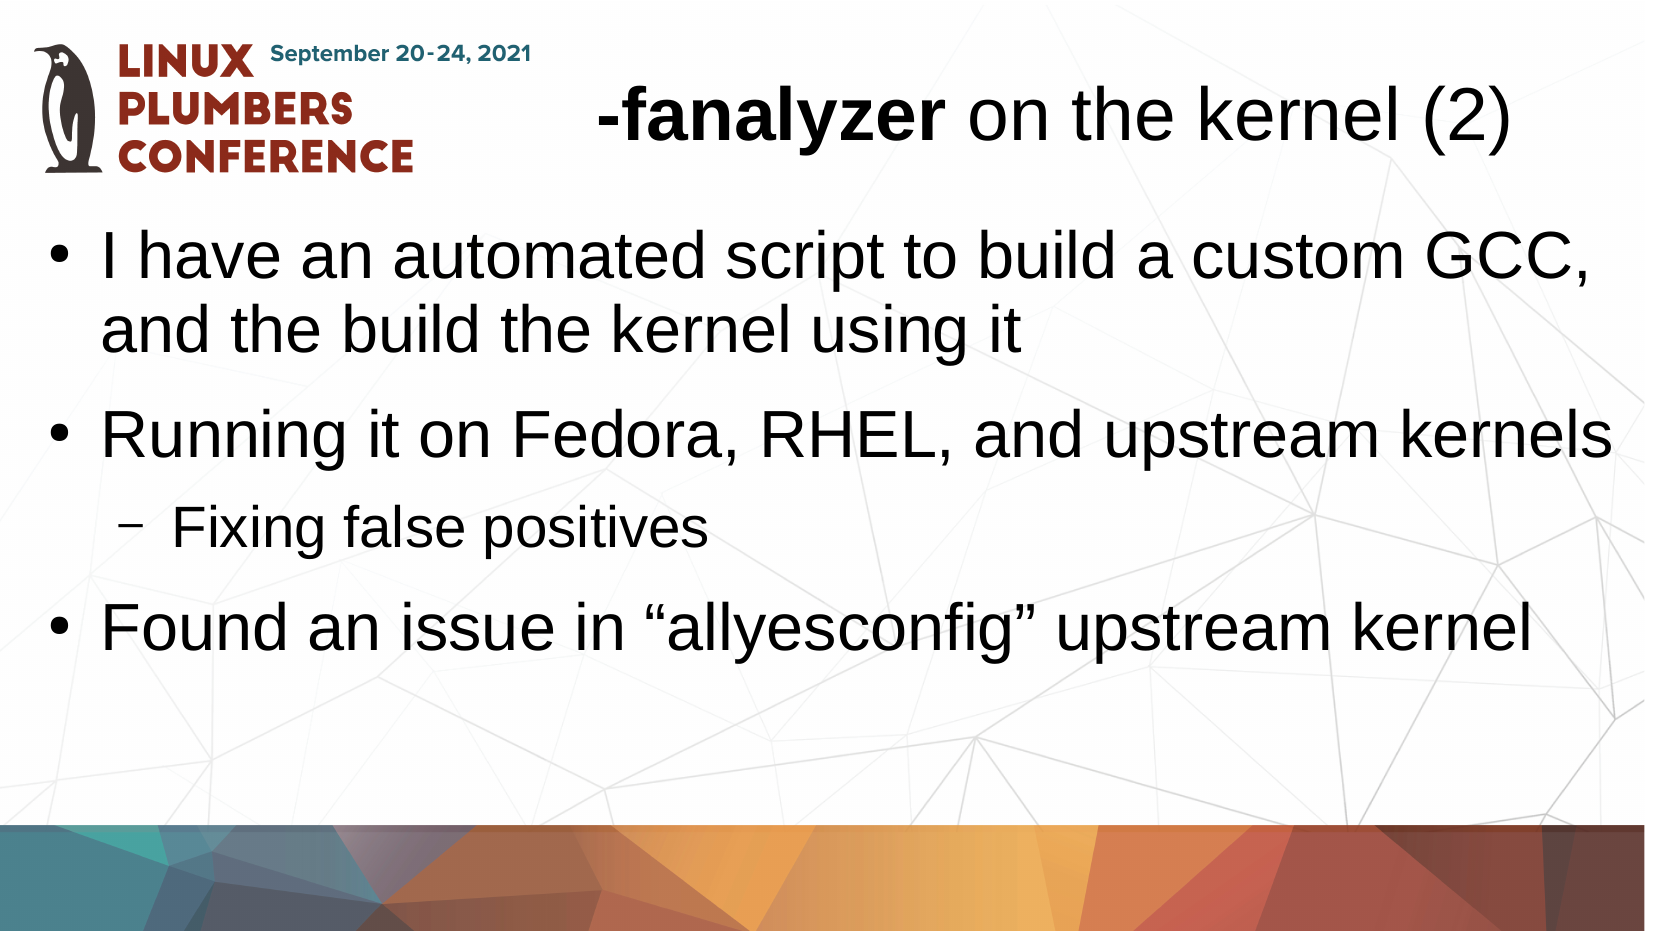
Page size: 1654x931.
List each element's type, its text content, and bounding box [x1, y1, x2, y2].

picture [0, 1, 1645, 931]
list I have an automated script to build a custom GCC, and the build the kernel using it Running it on Fedora, RHEL, and upstream kernels Fixing false positives Found an issue in “allyesconfig” upstream kernel [30, 217, 1645, 796]
title -fanalyzer on the kernel (2) [540, 37, 1571, 193]
